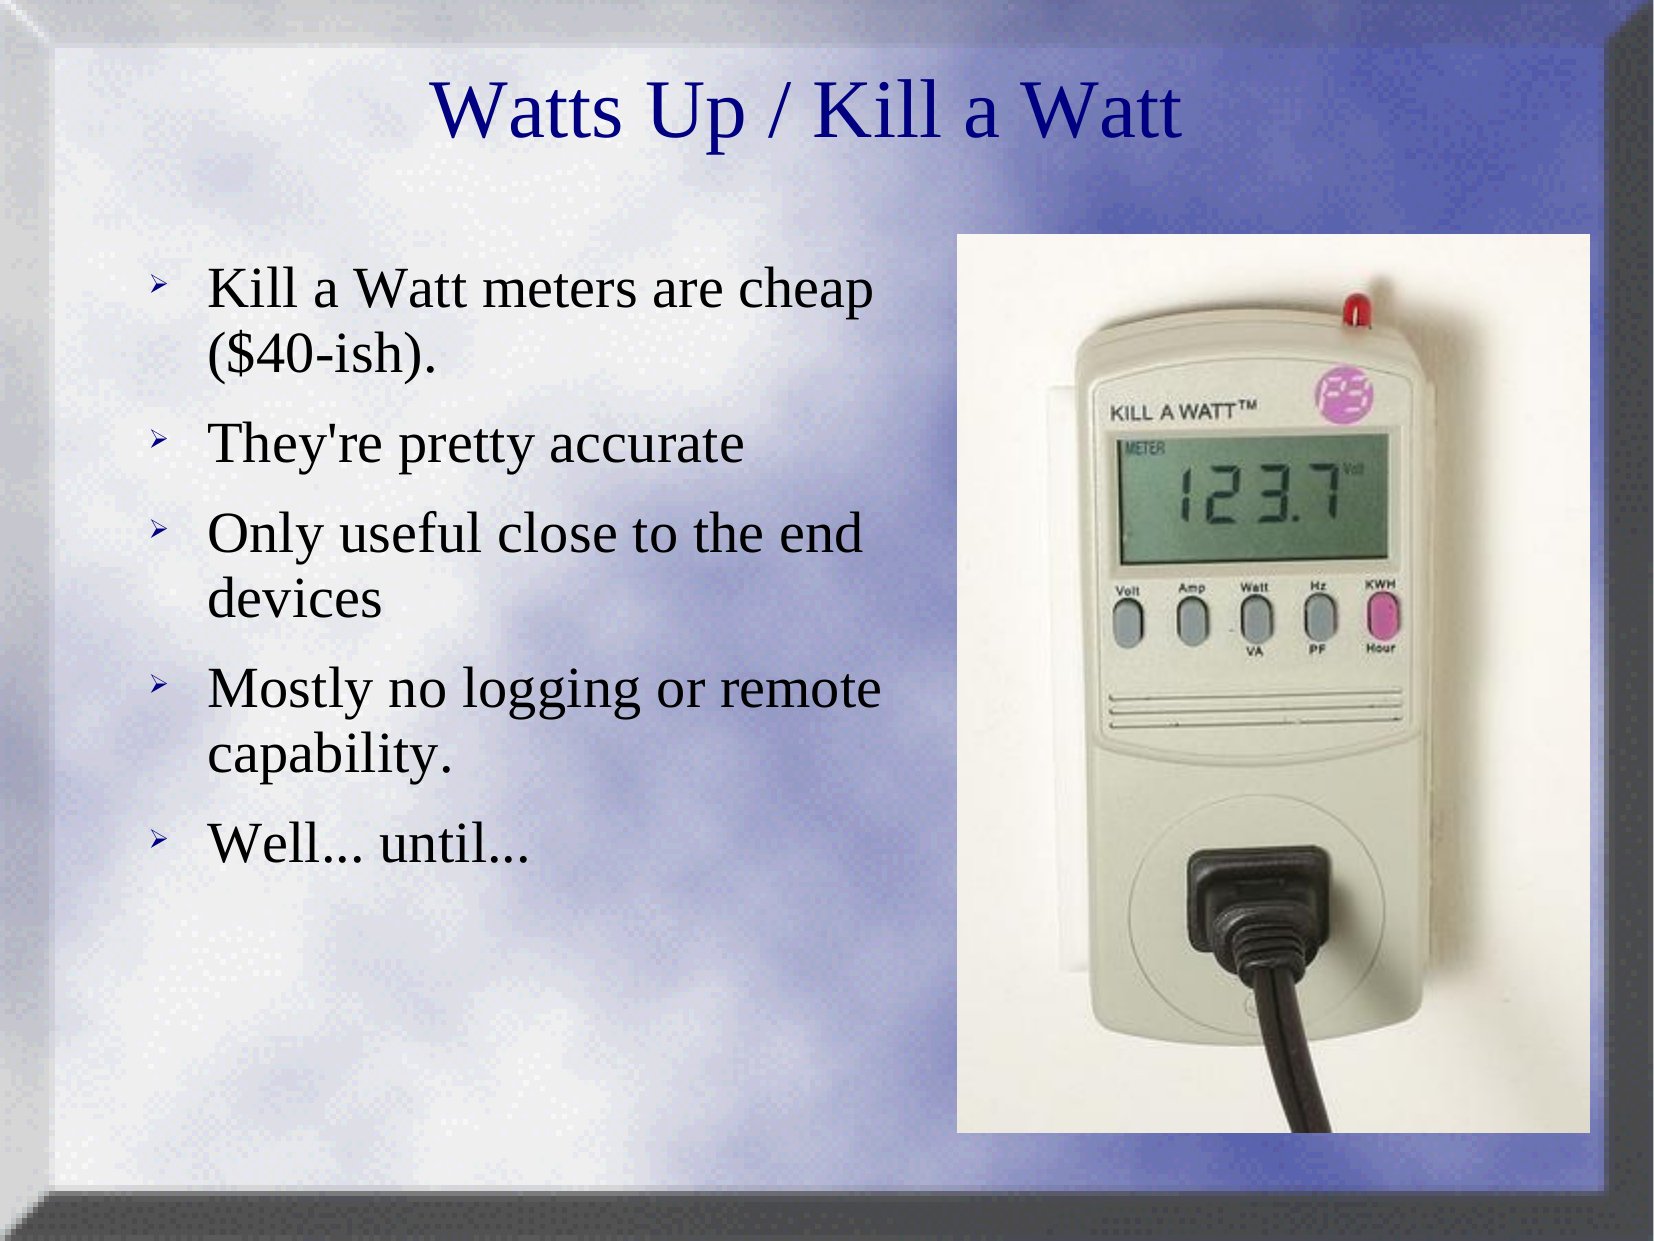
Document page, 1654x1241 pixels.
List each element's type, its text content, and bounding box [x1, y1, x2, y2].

list Kill a Watt meters are cheap ($40-ish). They're pretty accurate Only useful close to the end devices Mostly no logging or remote capability. Well... until... [148, 255, 892, 1122]
picture [0, 0, 1654, 1241]
title Watts Up / Kill a Watt [187, 55, 1426, 163]
